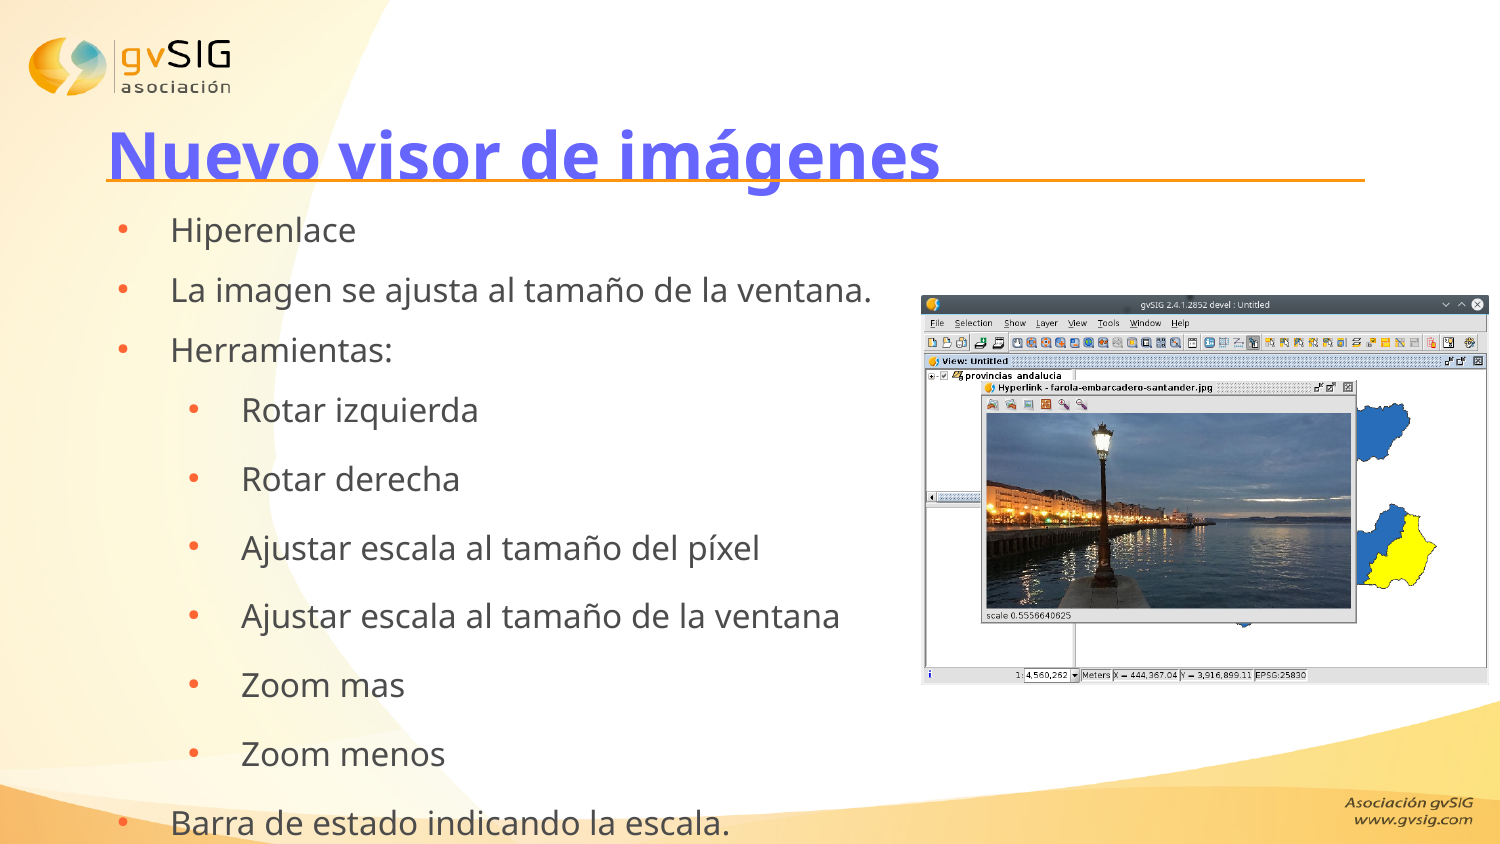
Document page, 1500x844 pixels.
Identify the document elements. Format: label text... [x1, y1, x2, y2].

picture [0, 0, 1500, 844]
list Hiperenlace La imagen se ajusta al tamaño de la ventana. Herramientas: Rotar izquierda Rotar derecha Ajustar escala al tamaño del píxel Ajustar escala al tamaño de la ventana Zoom mas Zoom menos Barra de estado indicando la escala. [99, 129, 898, 813]
title Nuevo visor de imágenes [106, 115, 1457, 193]
